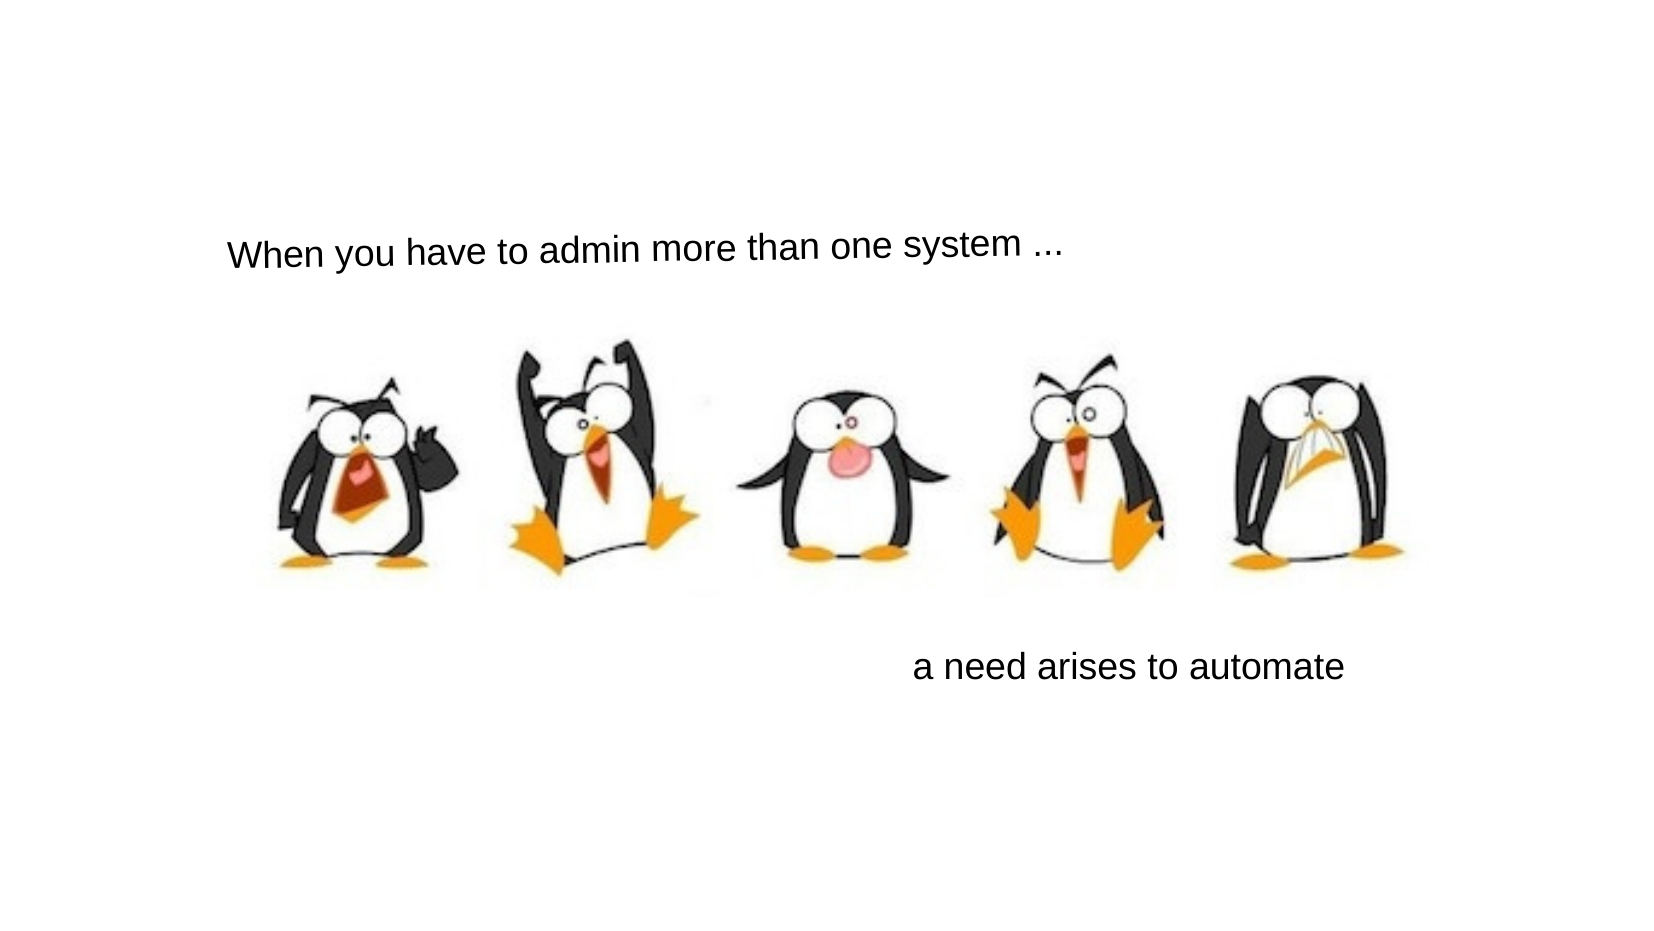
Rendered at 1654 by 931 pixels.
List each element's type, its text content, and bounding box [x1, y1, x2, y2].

text_box When you have to admin more than one system ... [211, 212, 1111, 331]
text_box a need arises to automate [897, 637, 1560, 695]
picture [251, 318, 1430, 597]
